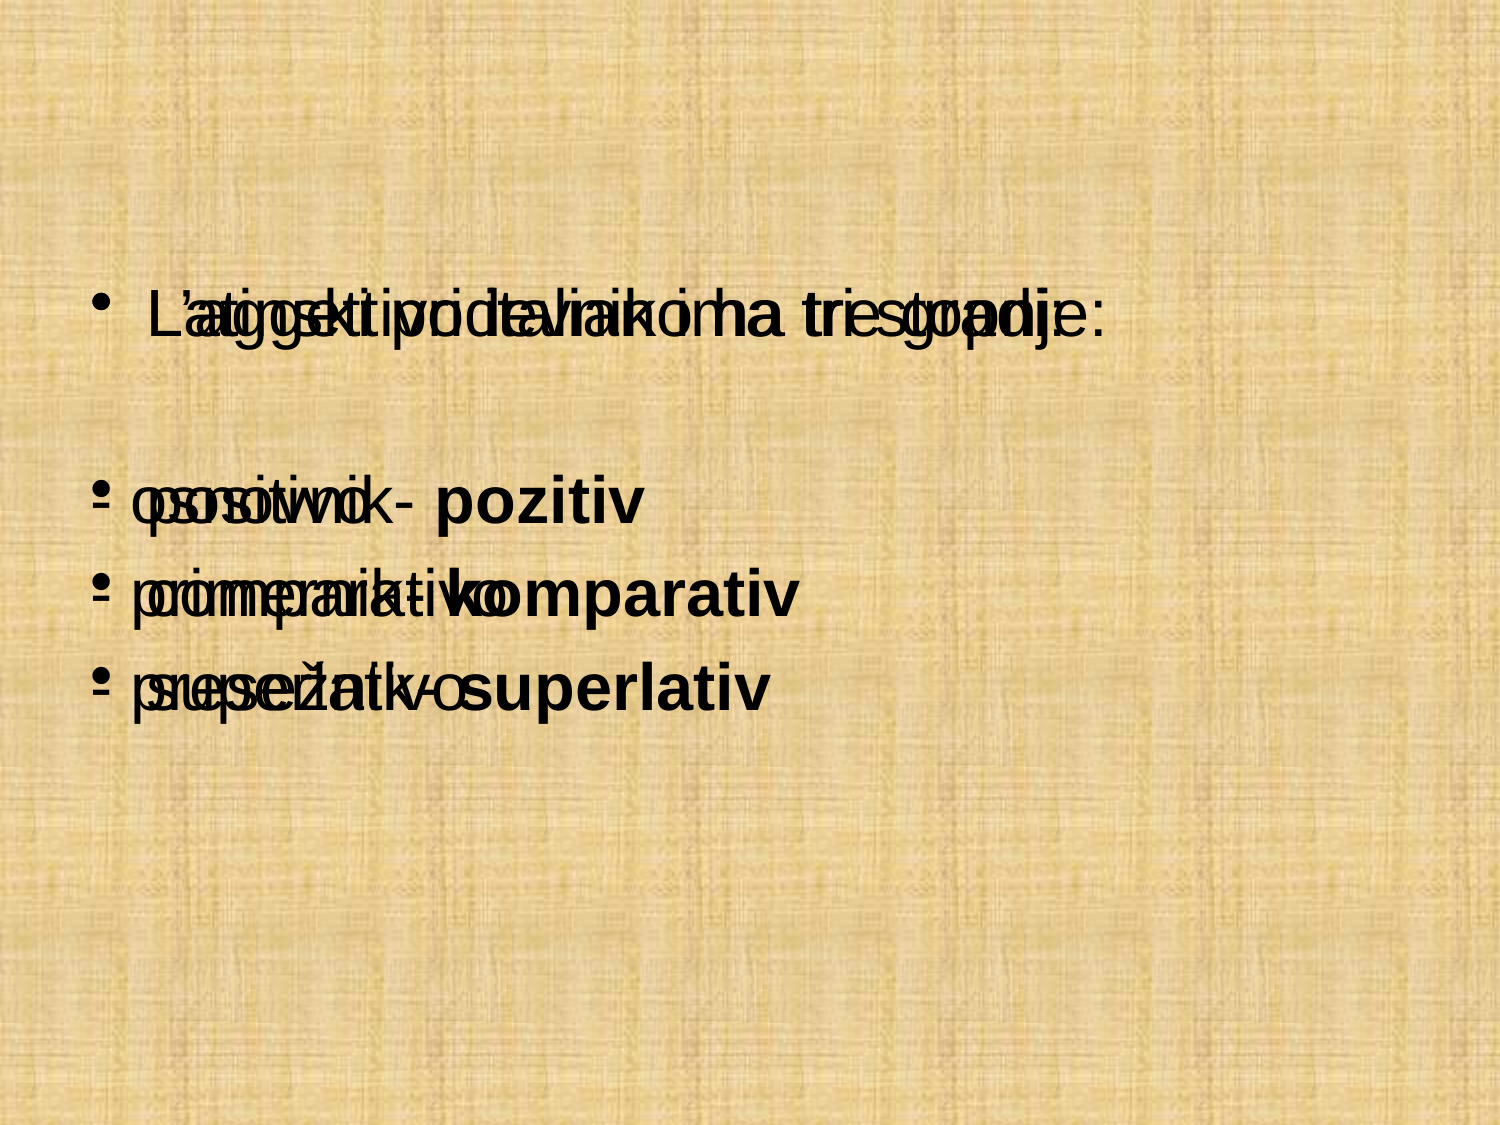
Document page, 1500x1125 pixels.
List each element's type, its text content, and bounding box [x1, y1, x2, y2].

picture [0, 0, 1500, 1125]
list L’aggettivo italiano ha tre gradi: positivo comparativo superlativo [75, 262, 1425, 1005]
